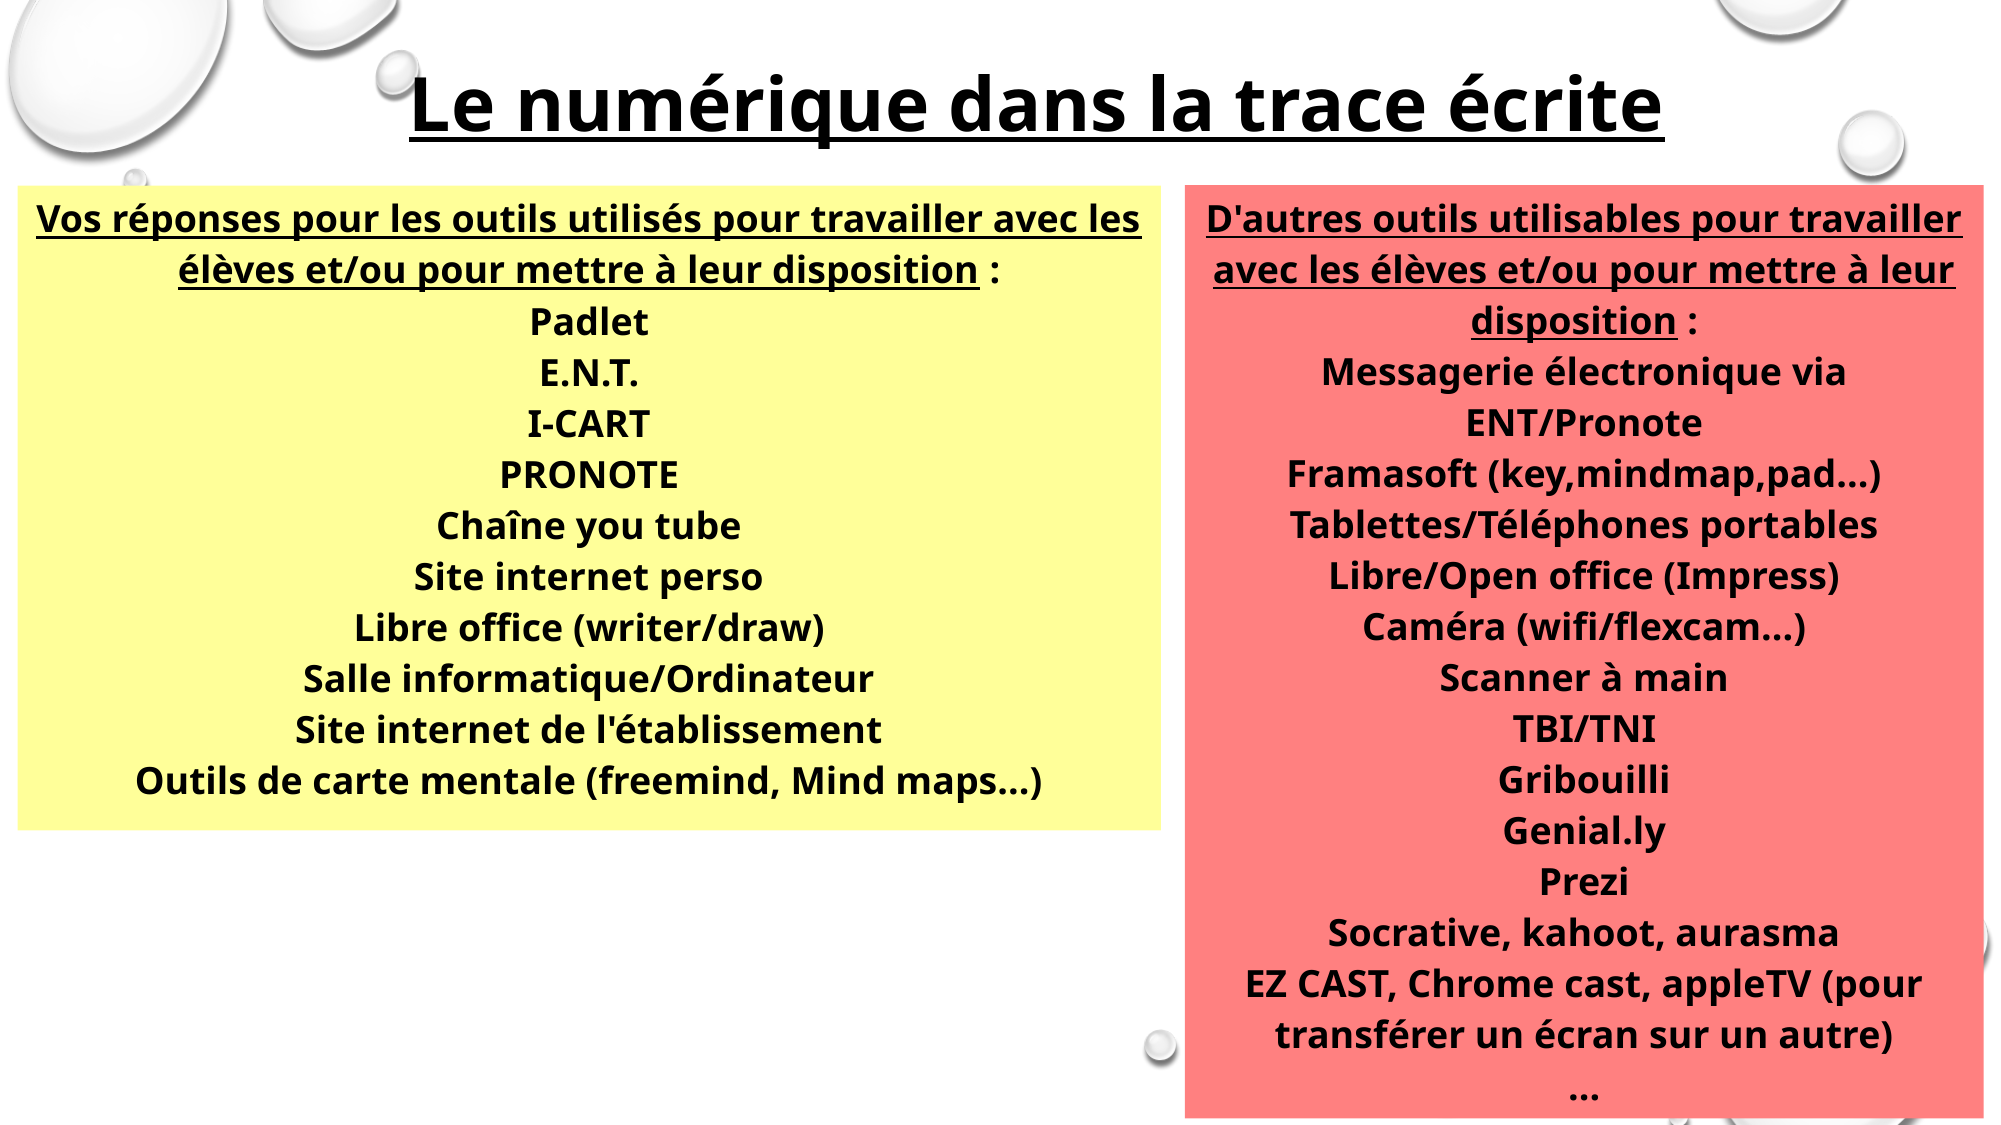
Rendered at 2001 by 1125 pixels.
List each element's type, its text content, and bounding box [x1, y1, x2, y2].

picture [0, 0, 2000, 1125]
text_box Vos réponses pour les outils utilisés pour travailler avec les élèves et/ou pour mettre à leur disposition : Padlet E.N.T. I-CART PRONOTE Chaîne you tube Site internet perso Libre office (writer/draw) Salle informatique/Ordinateur Site internet de l'établissement Outils de carte mentale (freemind, Mind maps...) [17, 185, 1161, 831]
text_box Le numérique dans la trace écrite [394, 48, 1699, 154]
text_box D'autres outils utilisables pour travailler avec les élèves et/ou pour mettre à leur disposition : Messagerie électronique via ENT/Pronote Framasoft (key,mindmap,pad...) Tablettes/Téléphones portables Libre/Open office (Impress) Caméra (wifi/flexcam...) Scanner à main TBI/TNI Gribouilli Genial.ly Prezi Socrative, kahoot, aurasma EZ CAST, Chrome cast, appleTV (pour transférer un écran sur un autre) ... [1184, 185, 1984, 1093]
